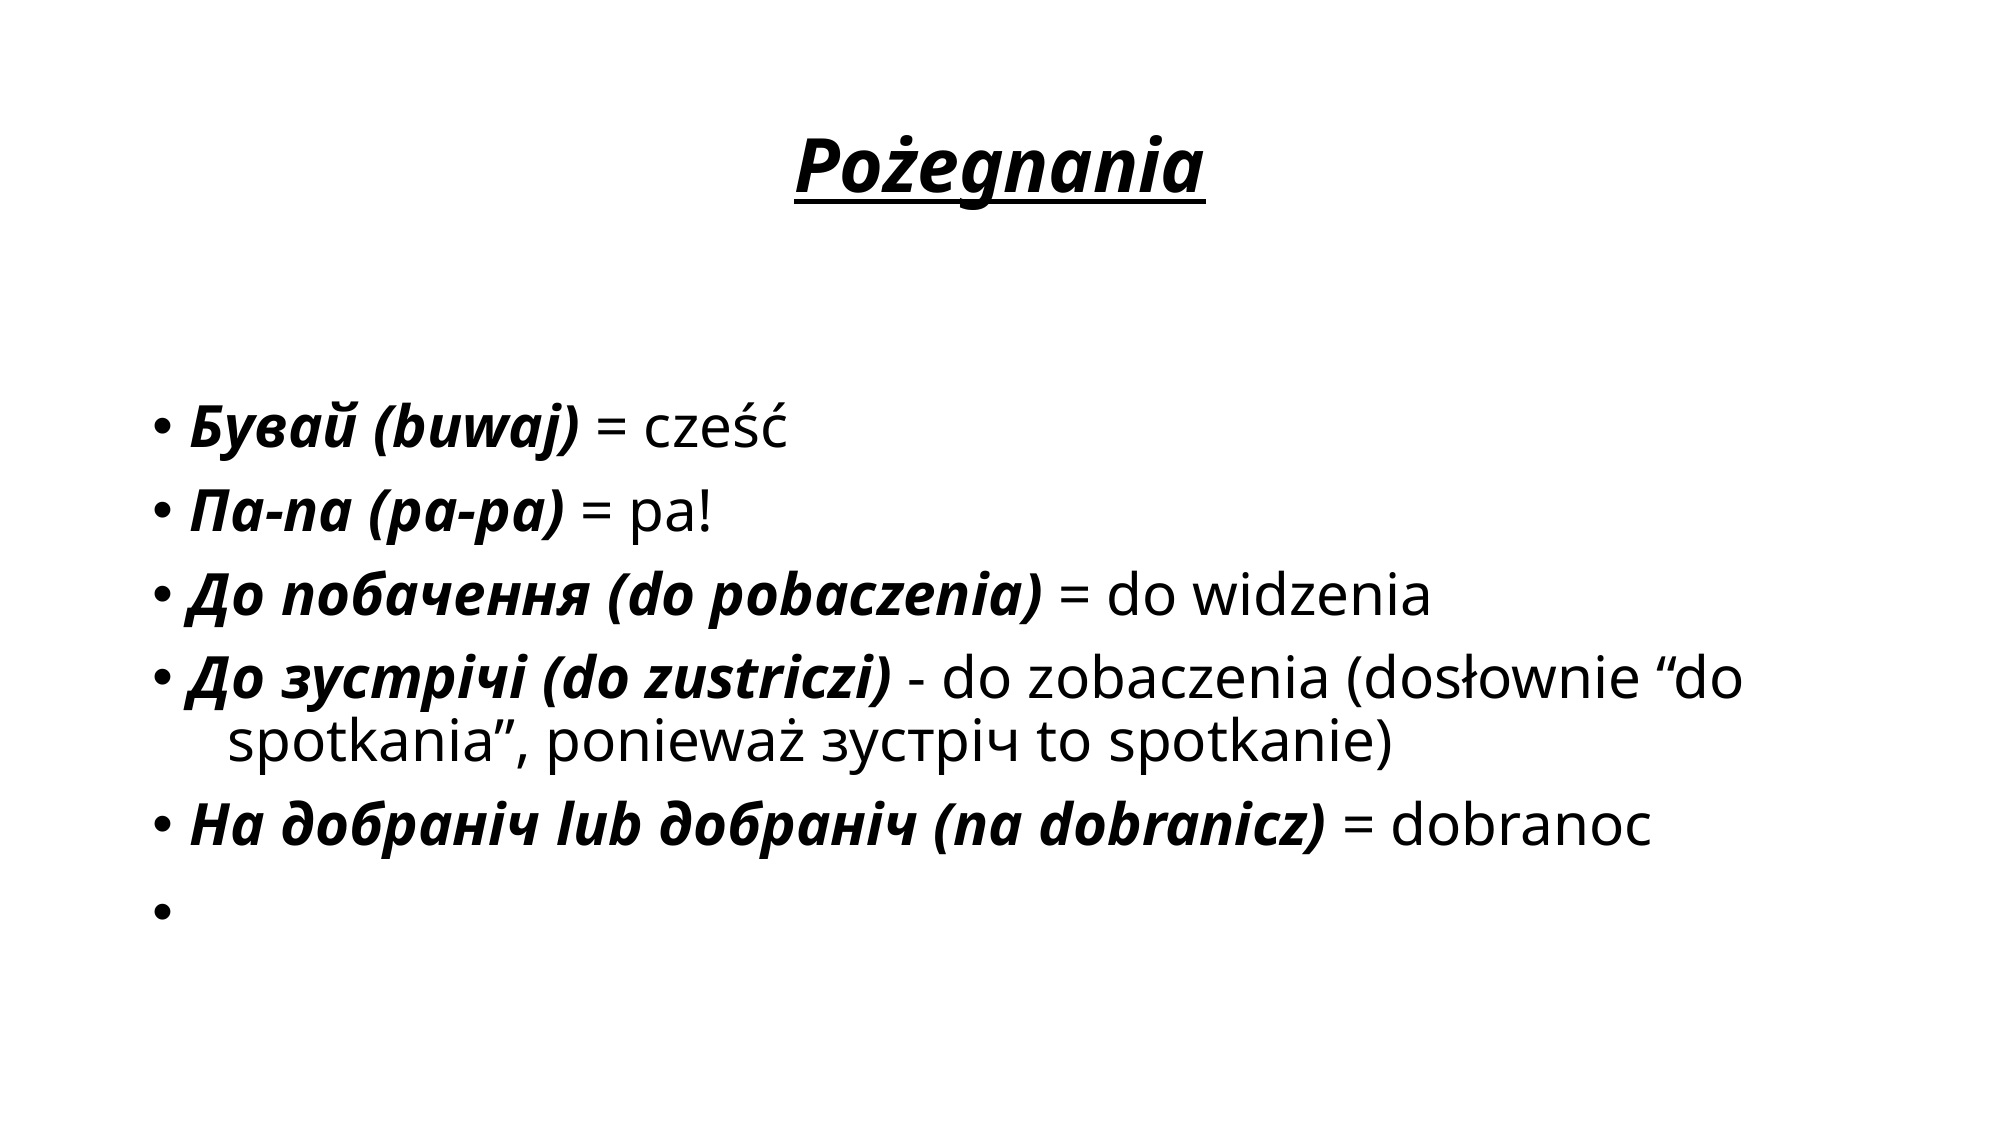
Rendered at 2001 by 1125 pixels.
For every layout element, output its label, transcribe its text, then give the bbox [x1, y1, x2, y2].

title Pożegnania [137, 59, 1863, 278]
list Бувай (buwaj) = cześć Па-па (pa-pa) = pa! До побачення (do pobaczenia) = do widzenia До зустрічі (do zustriczi) - do zobaczenia (dosłownie “do spotkania”, ponieważ зустріч to spotkanie) На добраніч lub добраніч (na dobranicz) = dobranoc [137, 299, 1863, 1014]
